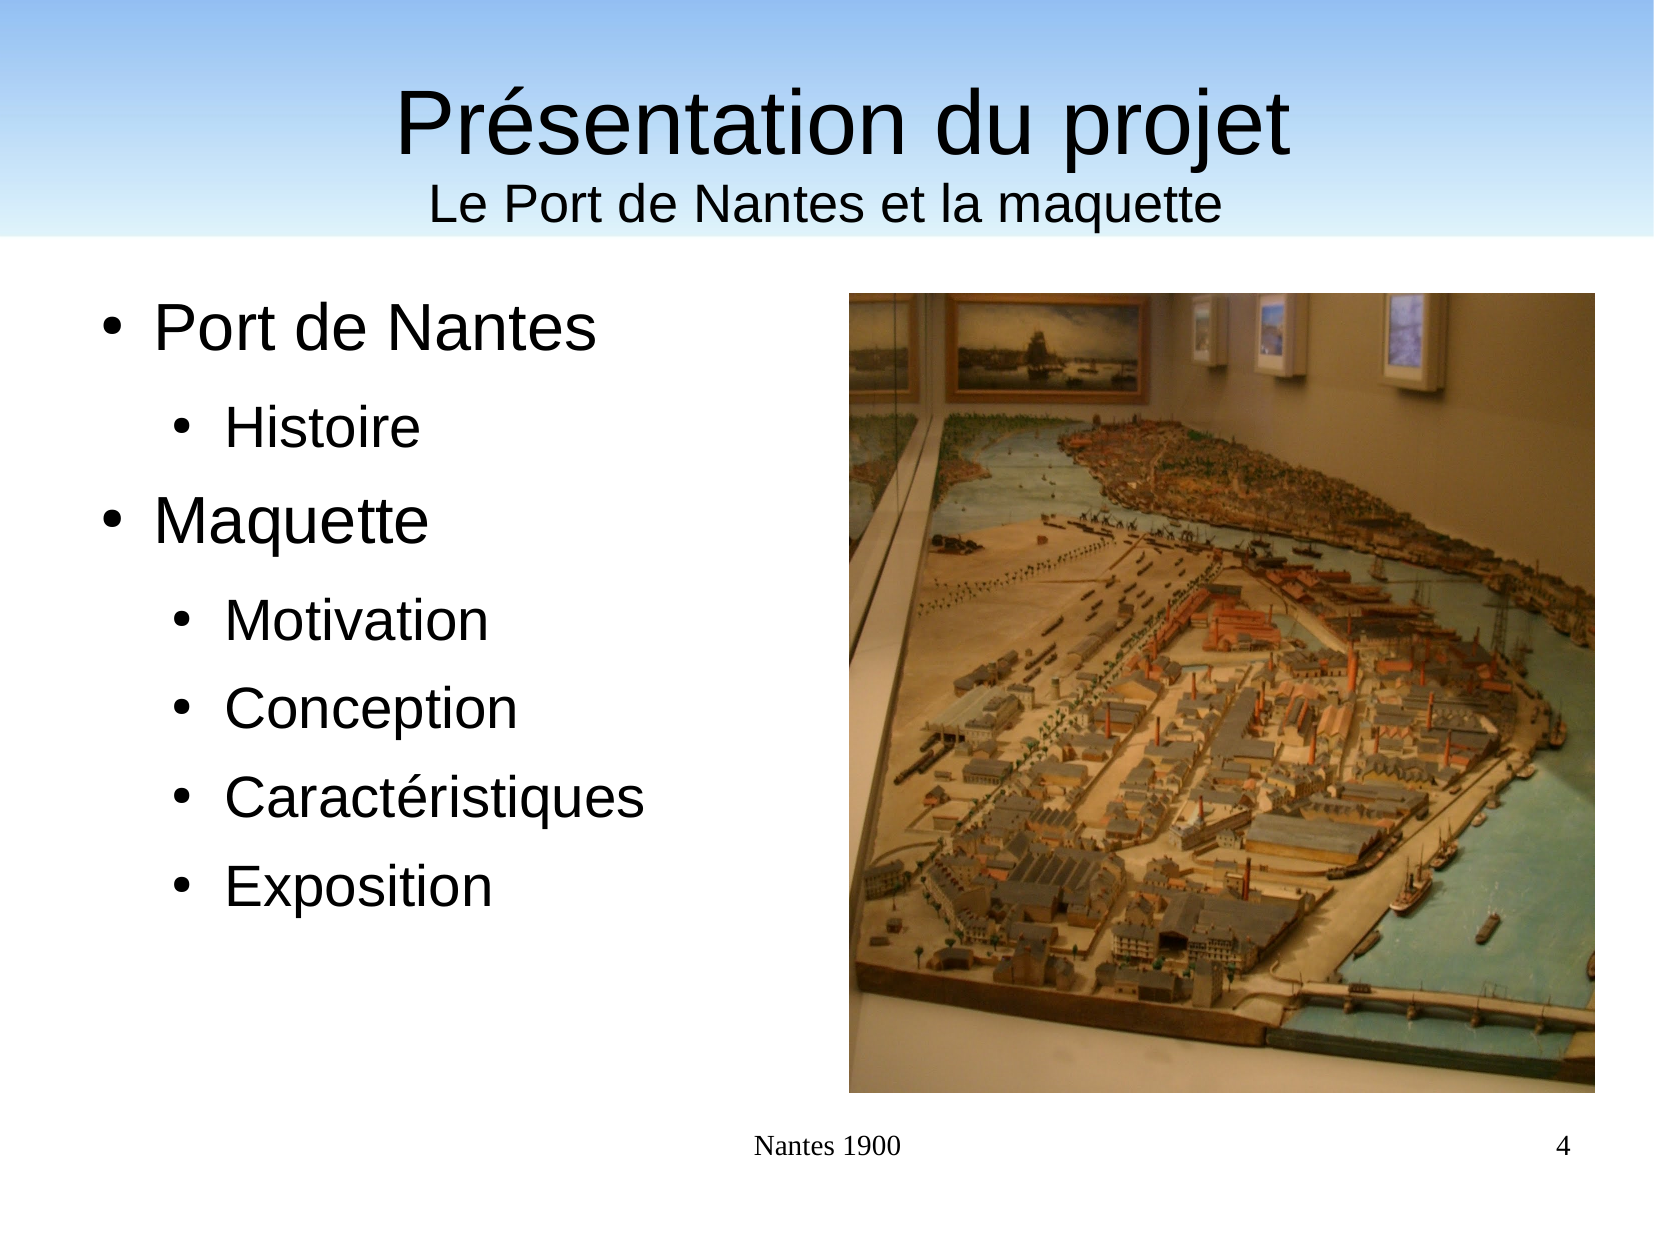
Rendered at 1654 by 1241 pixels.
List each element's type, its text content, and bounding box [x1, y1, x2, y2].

picture [0, 0, 1654, 1241]
title Présentation du projet Le Port de Nantes et la maquette [82, 49, 1571, 257]
list Port de Nantes Histoire Maquette Motivation Conception Caractéristiques Exposition [82, 290, 809, 1109]
